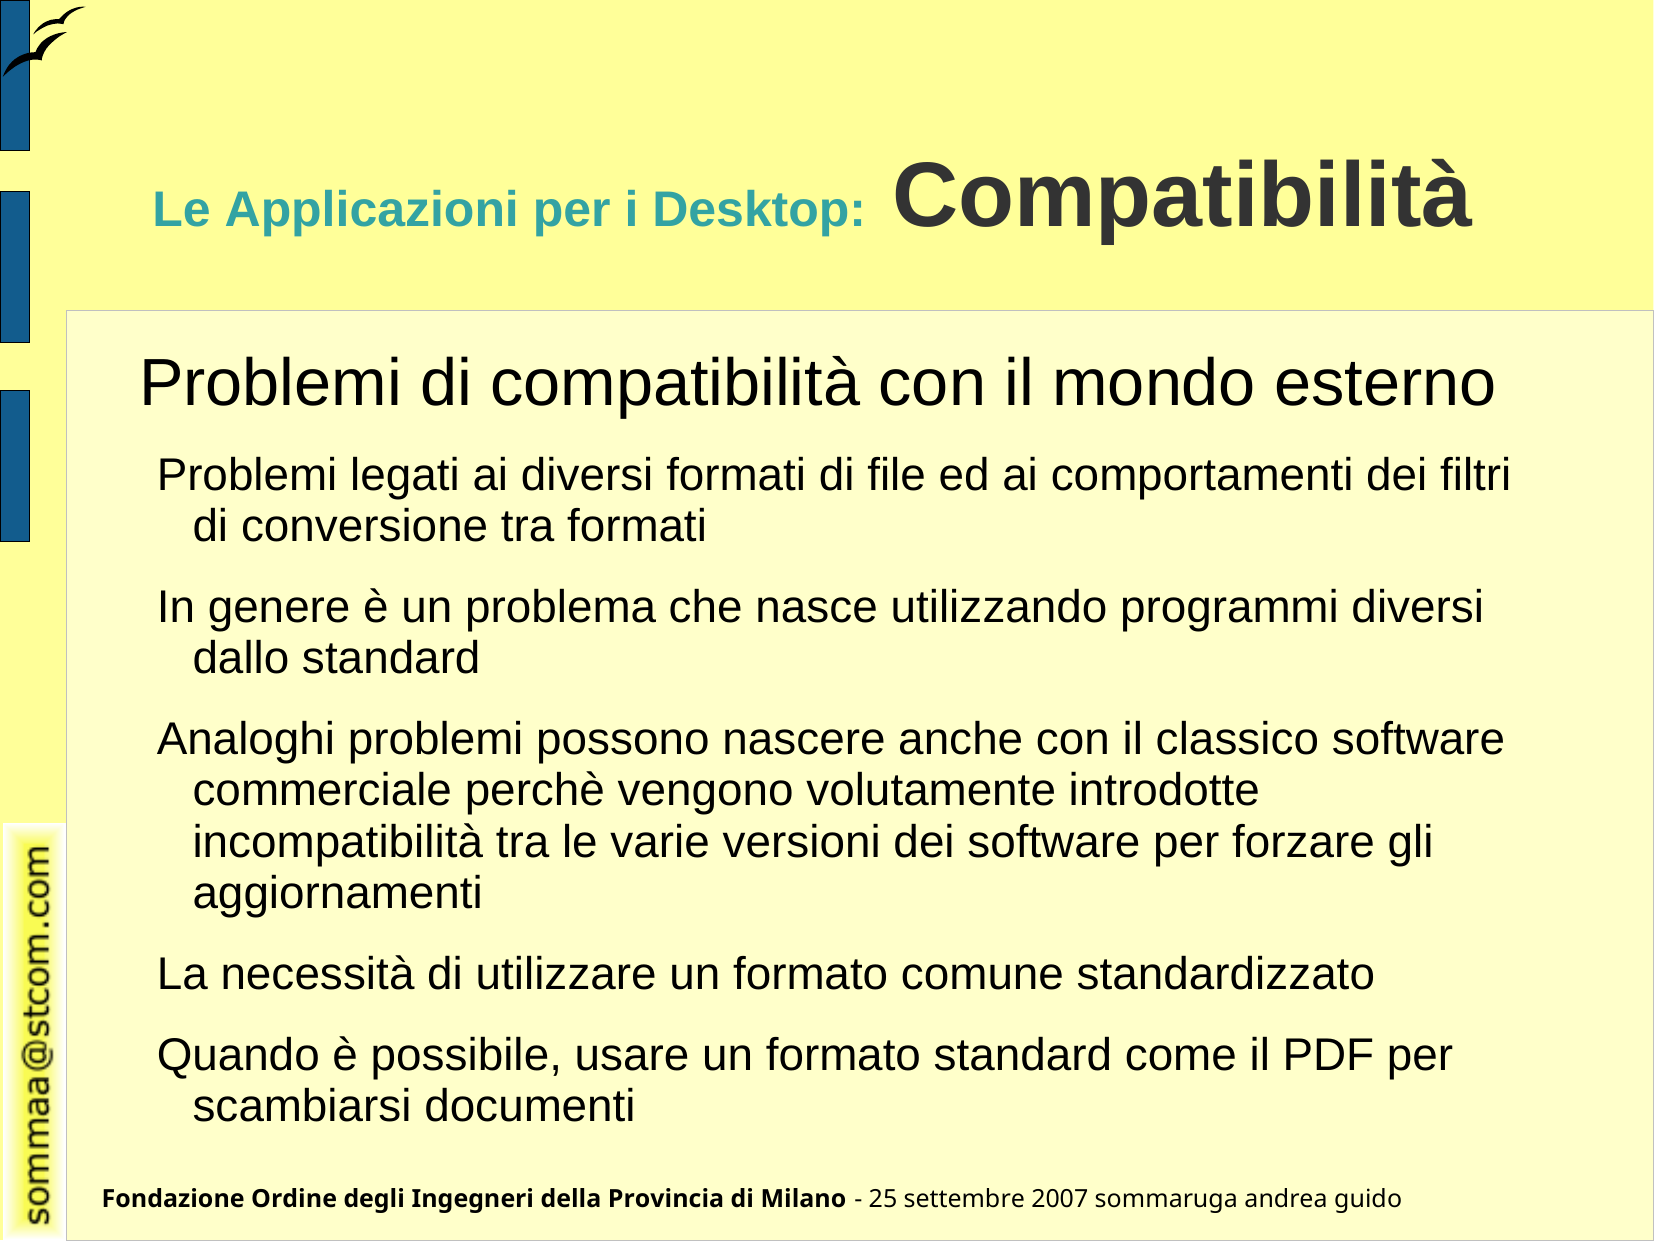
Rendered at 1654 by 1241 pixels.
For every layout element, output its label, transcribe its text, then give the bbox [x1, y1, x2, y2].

list Problemi di compatibilità con il mondo esterno Problemi legati ai diversi formati di file ed ai comportamenti dei filtri di conversione tra formati In genere è un problema che nasce utilizzando programmi diversi dallo standard Analoghi problemi possono nascere anche con il classico software commerciale perchè vengono volutamente introdotte incompatibilità tra le varie versioni dei software per forzare gli aggiornamenti La necessità di utilizzare un formato comune standardizzato Quando è possibile, usare un formato standard come il PDF per scambiarsi documenti [121, 344, 1534, 1129]
picture [3, 823, 66, 1241]
title Le Applicazioni per i Desktop: Compatibilità [121, 91, 1534, 299]
